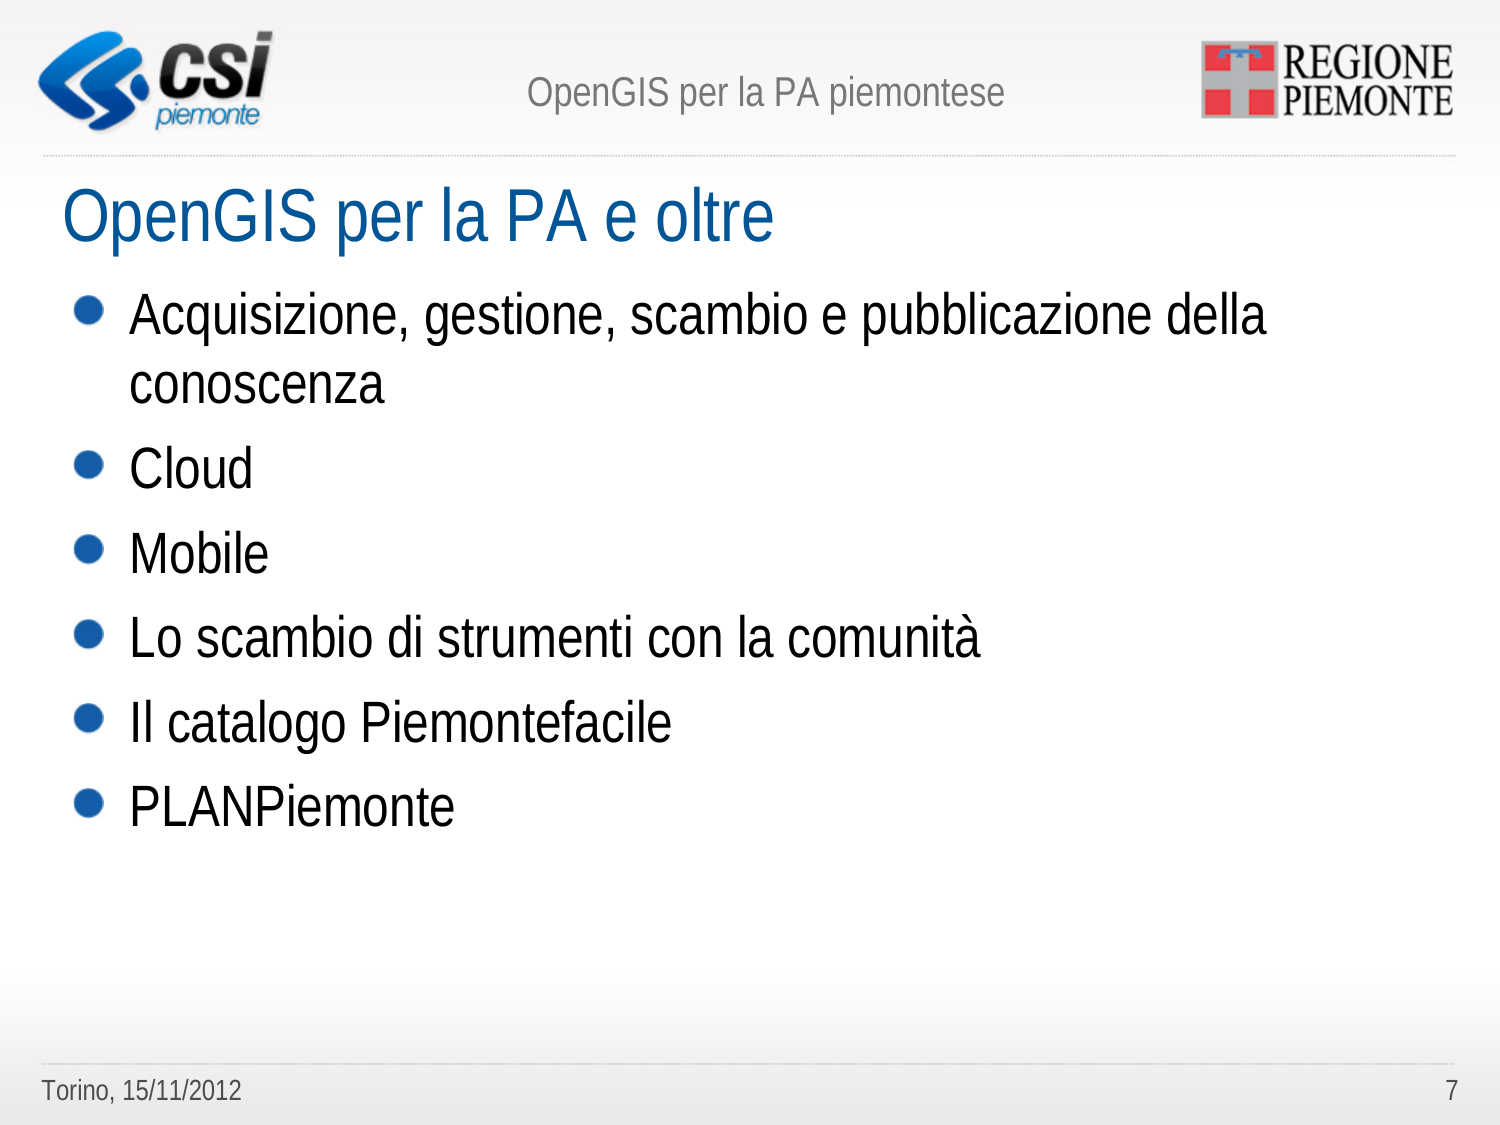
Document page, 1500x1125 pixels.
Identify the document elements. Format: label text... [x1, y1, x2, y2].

picture [0, 0, 1500, 1125]
list Acquisizione, gestione, scambio e pubblicazione della conoscenza Cloud Mobile Lo scambio di strumenti con la comunità Il catalogo Piemontefacile PLANPiemonte [59, 268, 1453, 1063]
title OpenGIS per la PA e oltre [47, 158, 1447, 370]
